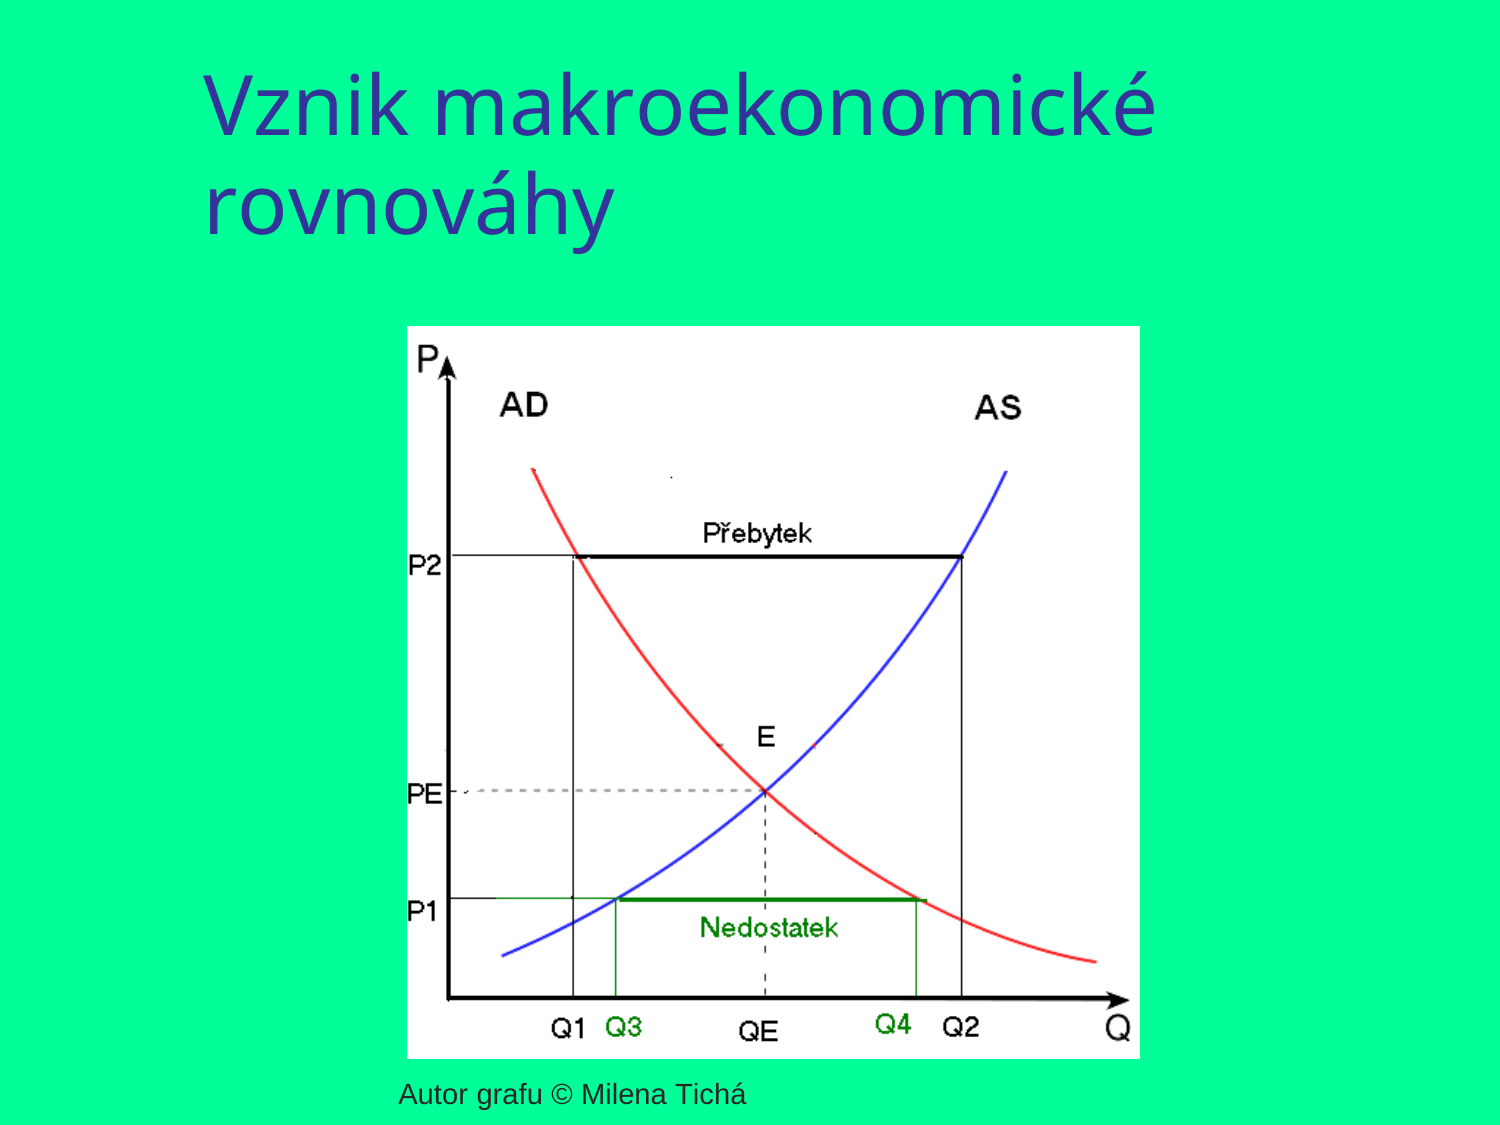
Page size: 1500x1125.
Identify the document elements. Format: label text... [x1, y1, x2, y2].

text_box Autor grafu © Milena Tichá [383, 1072, 762, 1119]
title Vznik makroekonomické rovnováhy [188, 18, 1500, 260]
text_box [407, 326, 1140, 1059]
